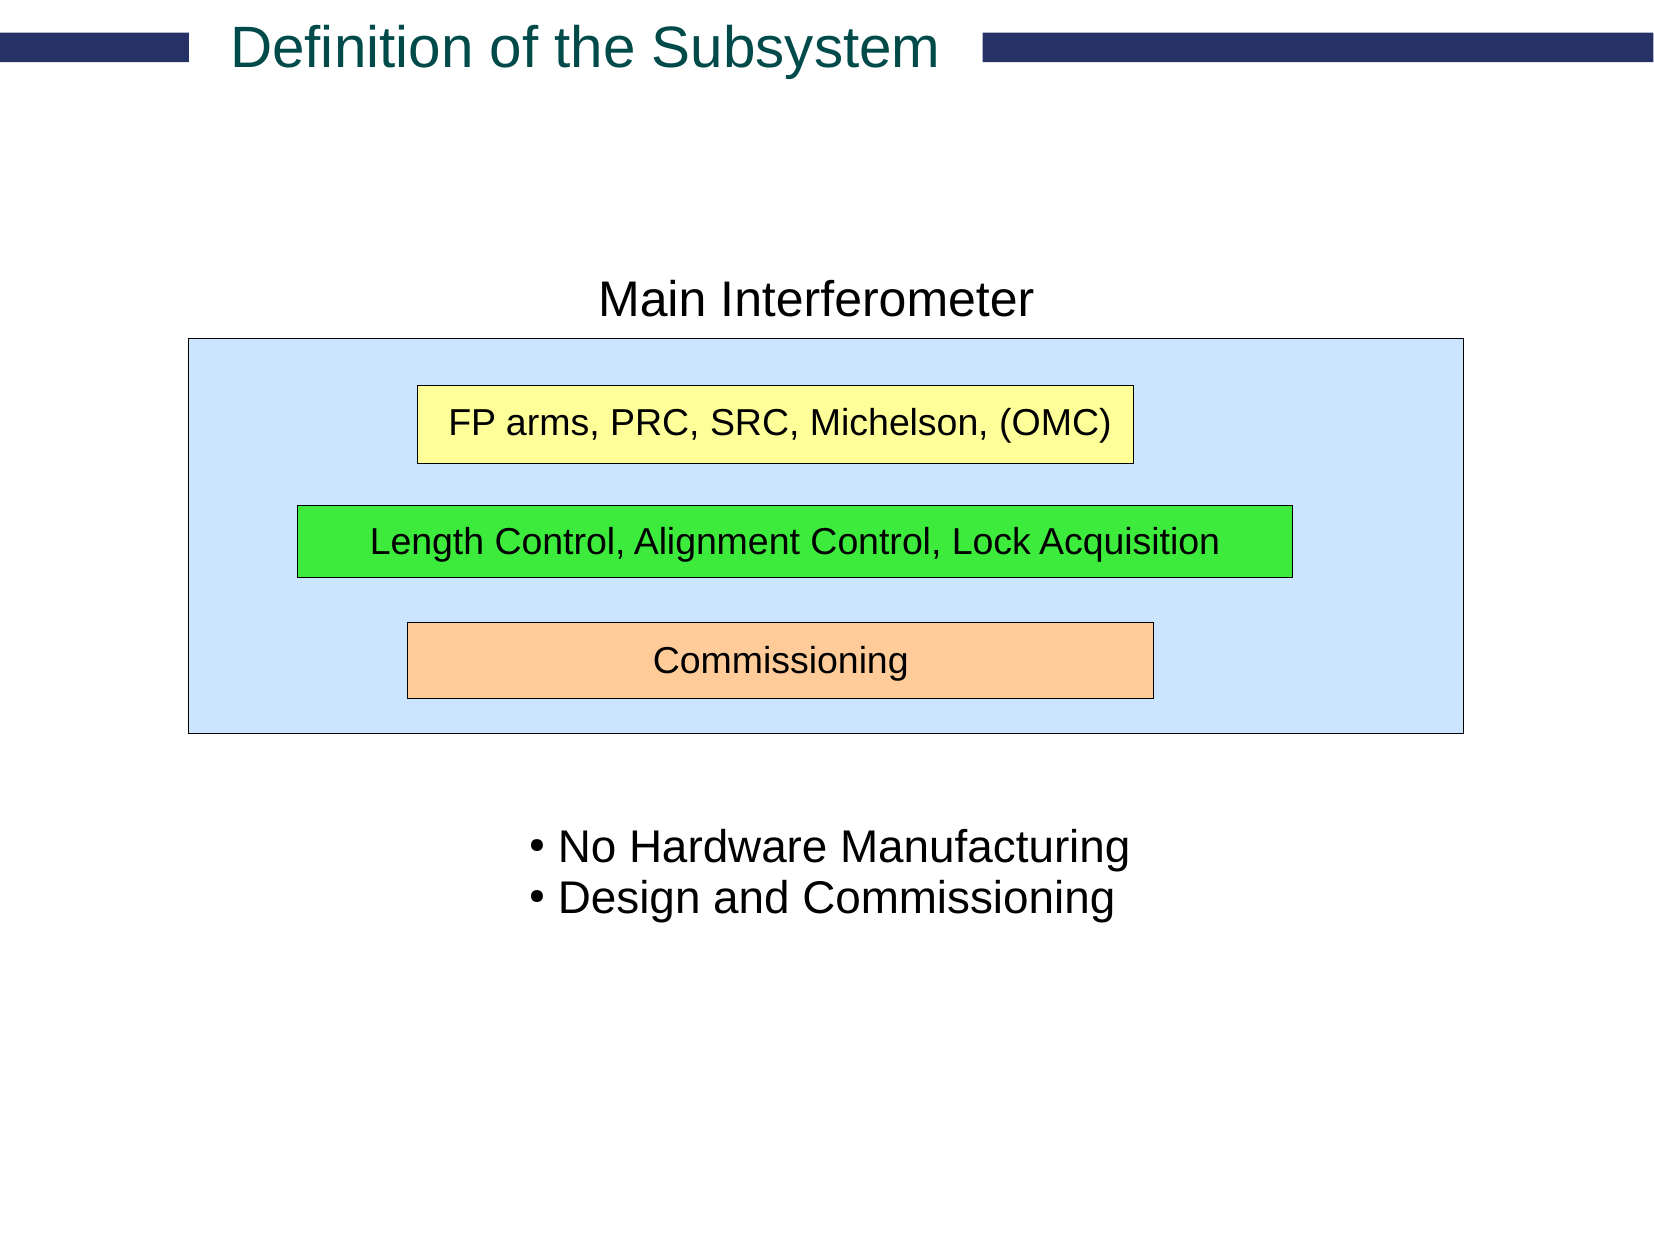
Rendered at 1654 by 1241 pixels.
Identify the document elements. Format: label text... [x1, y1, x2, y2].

title Definition of the Subsystem [189, 14, 983, 80]
text_box Commissioning [407, 622, 1154, 699]
text_box Main Interferometer [583, 264, 1050, 335]
text_box Length Control, Alignment Control, Lock Acquisition [297, 505, 1293, 578]
text_box [188, 338, 1464, 734]
text_box FP arms, PRC, SRC, Michelson, (OMC) [433, 394, 1128, 452]
text_box No Hardware Manufacturing Design and Commissioning [514, 813, 1146, 932]
